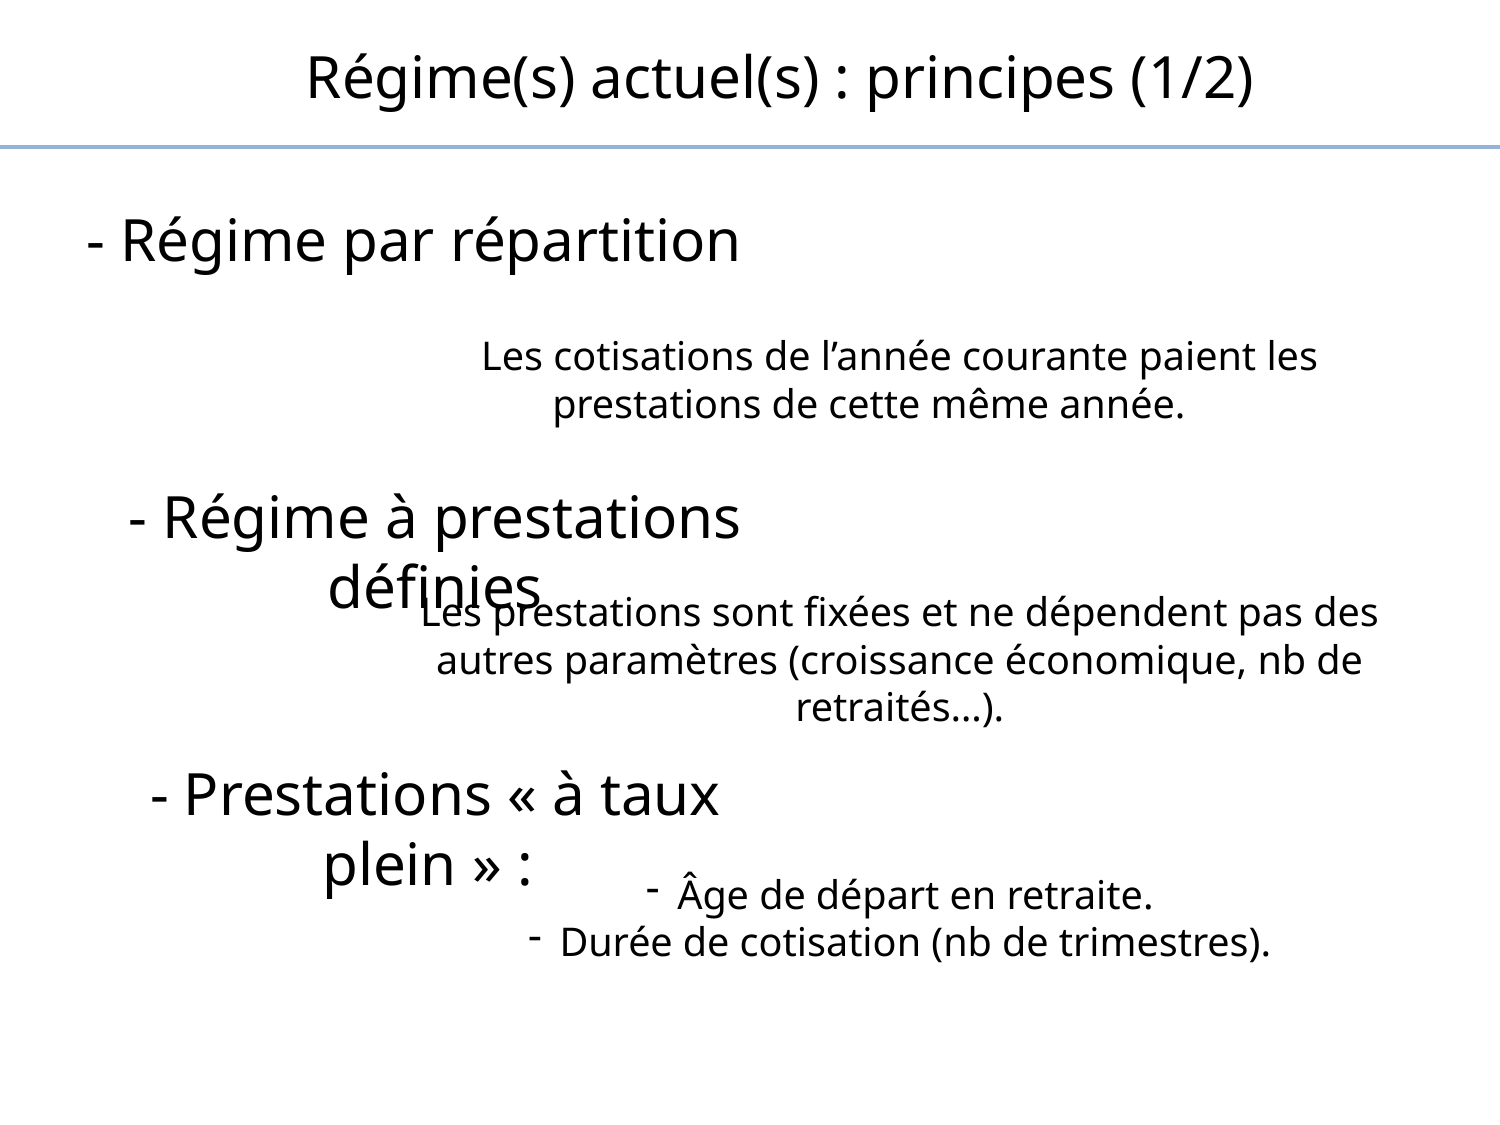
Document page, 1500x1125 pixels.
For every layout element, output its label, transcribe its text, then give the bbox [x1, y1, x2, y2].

text_box - Régime par répartition [50, 195, 779, 281]
text_box Les cotisations de l’année courante paient les prestations de cette même année. [407, 323, 1393, 434]
text_box Les prestations sont fixées et ne dépendent pas des autres paramètres (croissance économique, nb de retraités…). [407, 579, 1393, 738]
text_box - Régime à prestations définies [50, 472, 821, 628]
text_box - Prestations « à taux plein » : [50, 749, 821, 905]
text_box Régime(s) actuel(s) : principes (1/2) [172, 32, 1403, 118]
text_box Âge de départ en retraite. Durée de cotisation (nb de trimestres). [407, 862, 1393, 973]
